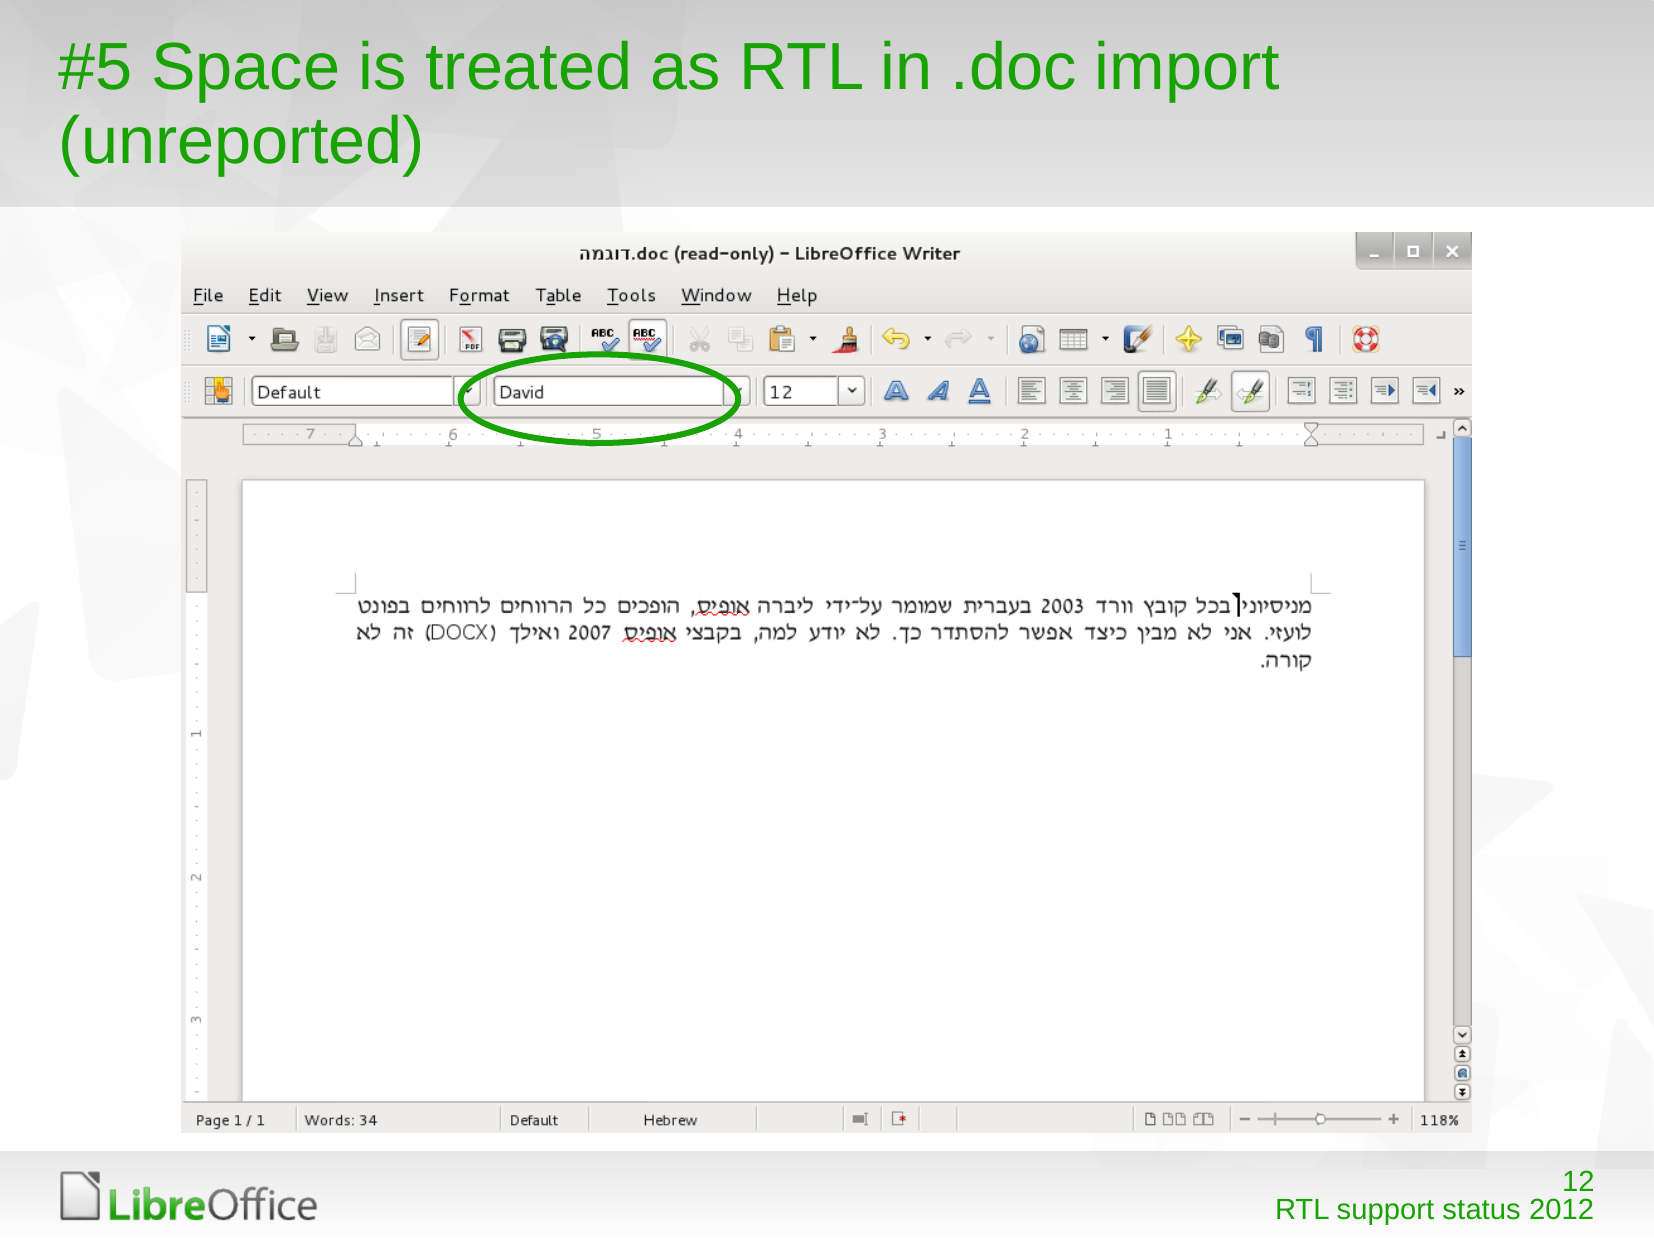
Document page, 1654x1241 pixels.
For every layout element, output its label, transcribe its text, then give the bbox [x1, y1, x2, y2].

title #5 Space is treated as RTL in .doc import (unreported) [59, 28, 1595, 179]
picture [41, 1152, 337, 1240]
picture [0, 0, 1654, 1169]
